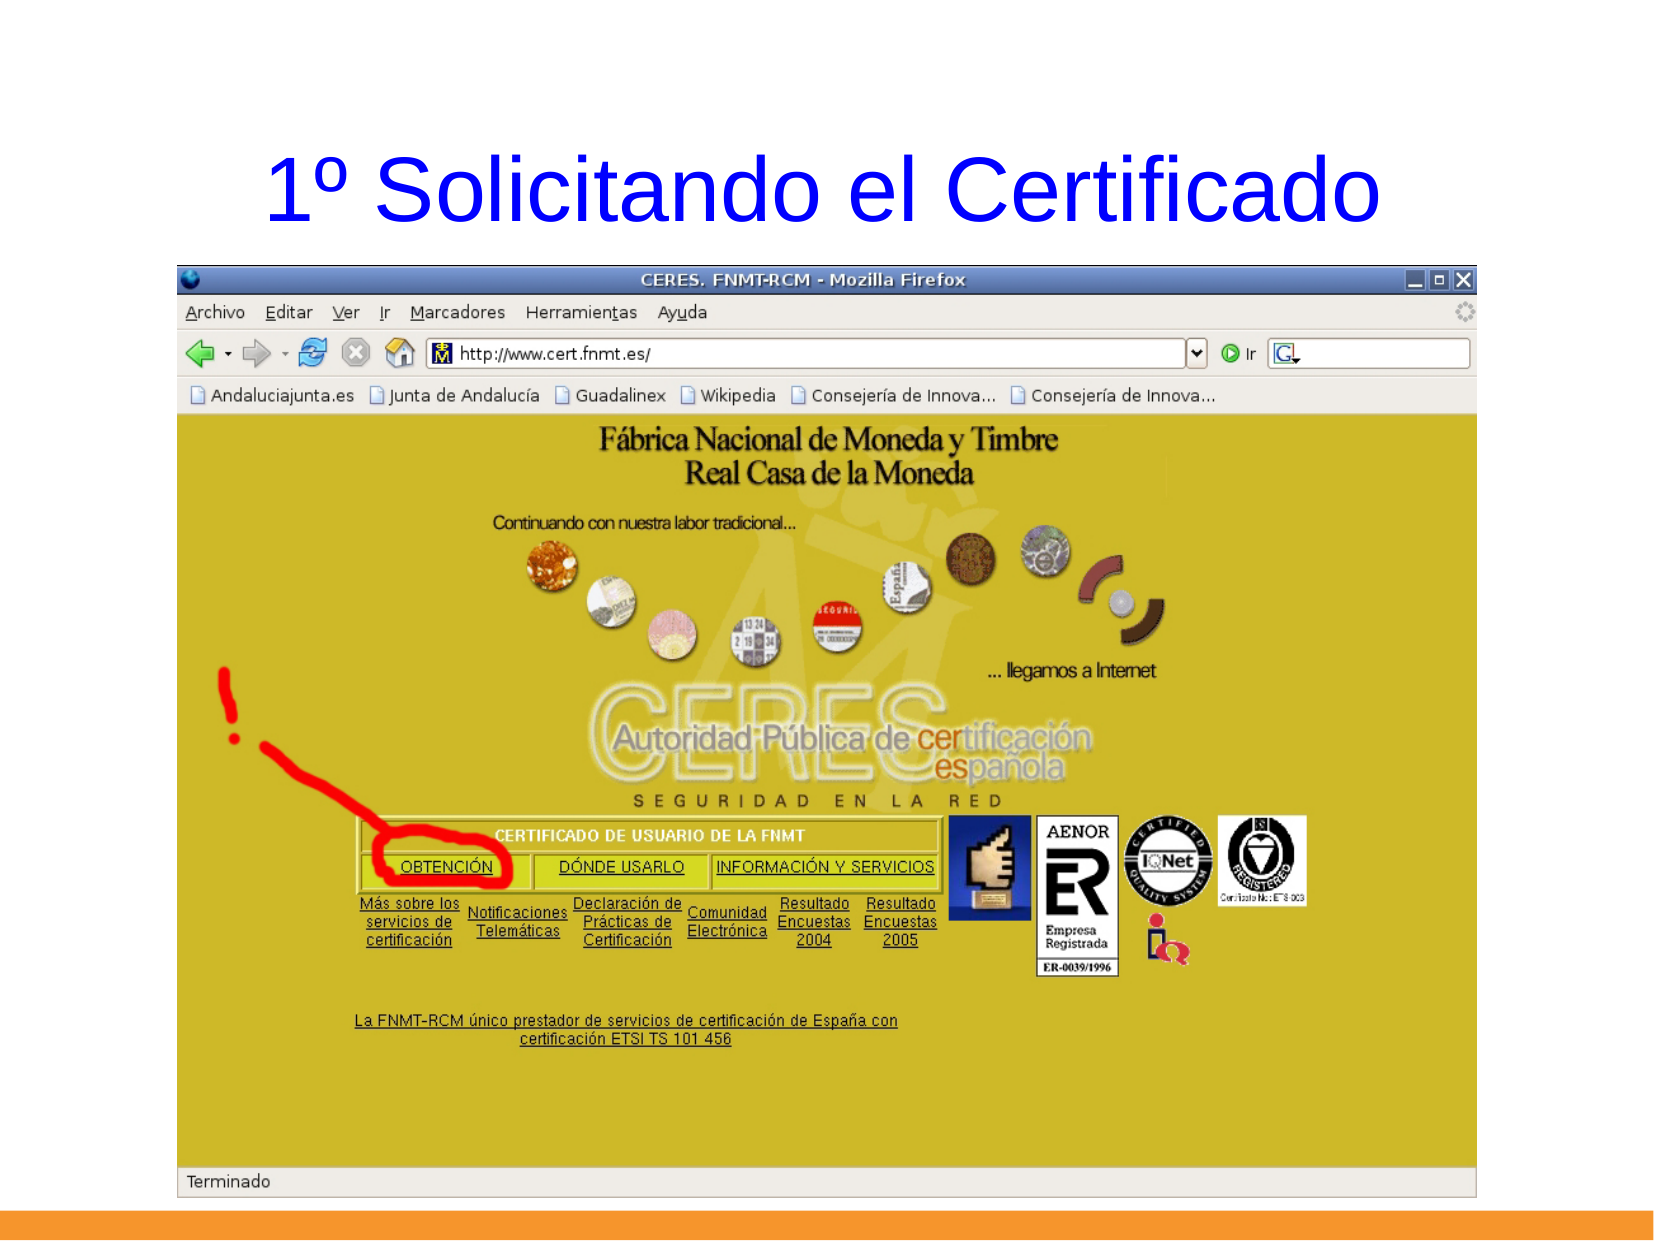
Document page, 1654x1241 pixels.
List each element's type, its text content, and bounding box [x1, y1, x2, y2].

title 1º Solicitando el Certificado [118, 138, 1531, 242]
picture [177, 265, 1477, 1198]
